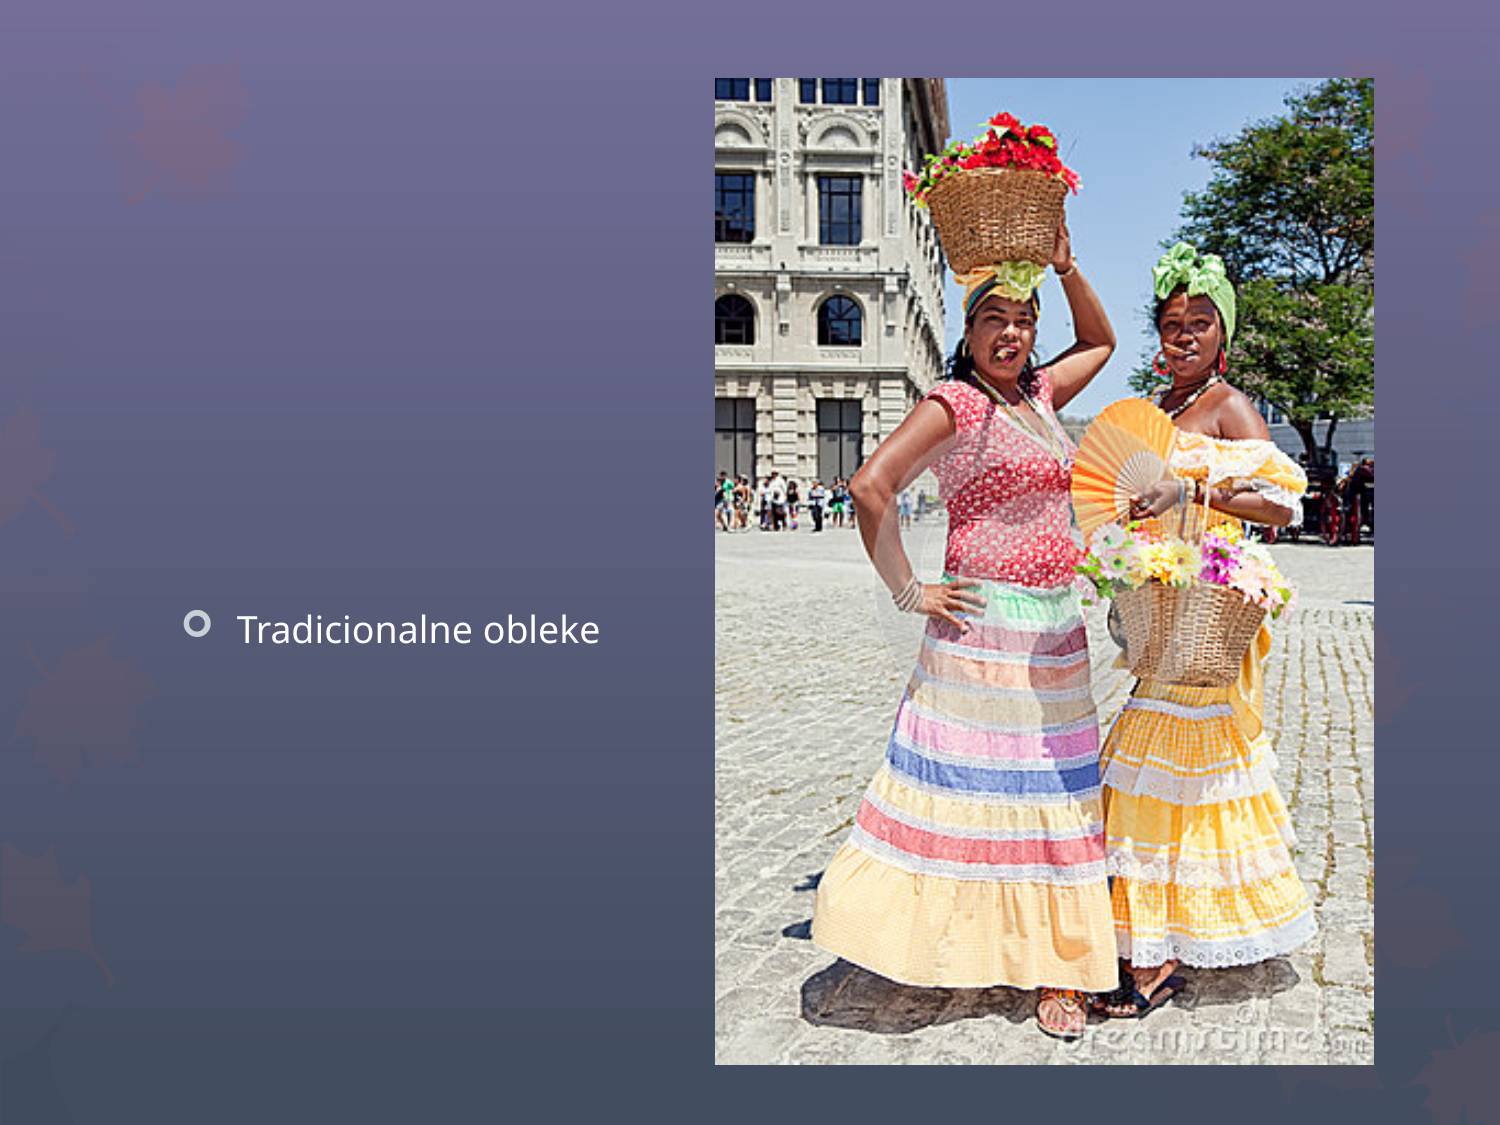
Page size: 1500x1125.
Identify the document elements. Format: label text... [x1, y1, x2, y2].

list Tradicionalne obleke [165, 296, 715, 962]
picture [715, 78, 1374, 1065]
